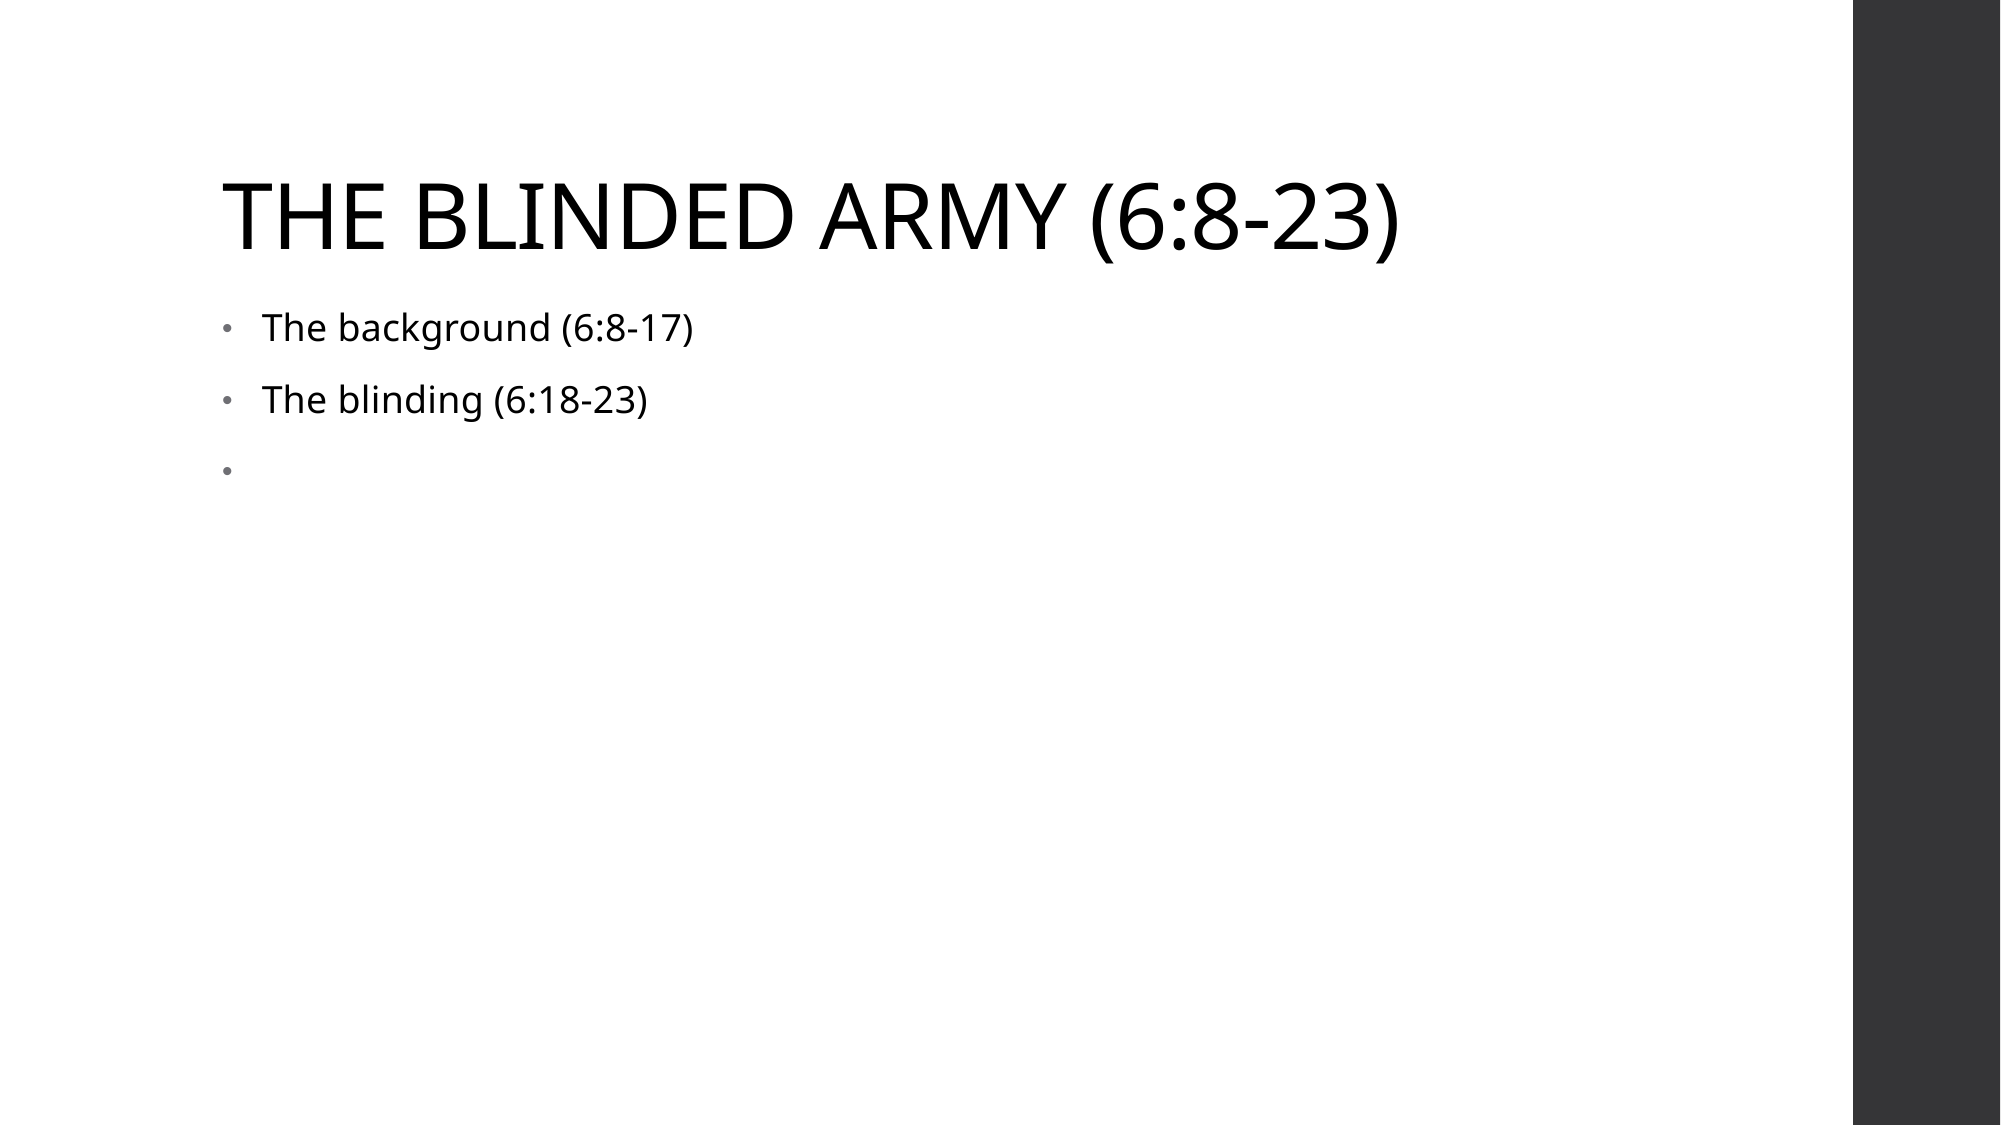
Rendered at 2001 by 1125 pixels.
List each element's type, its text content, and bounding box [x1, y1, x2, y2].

list The background (6:8-17) The blinding (6:18-23) [206, 299, 1617, 1014]
title THE BLINDED ARMY (6:8-23) [206, 60, 1797, 278]
